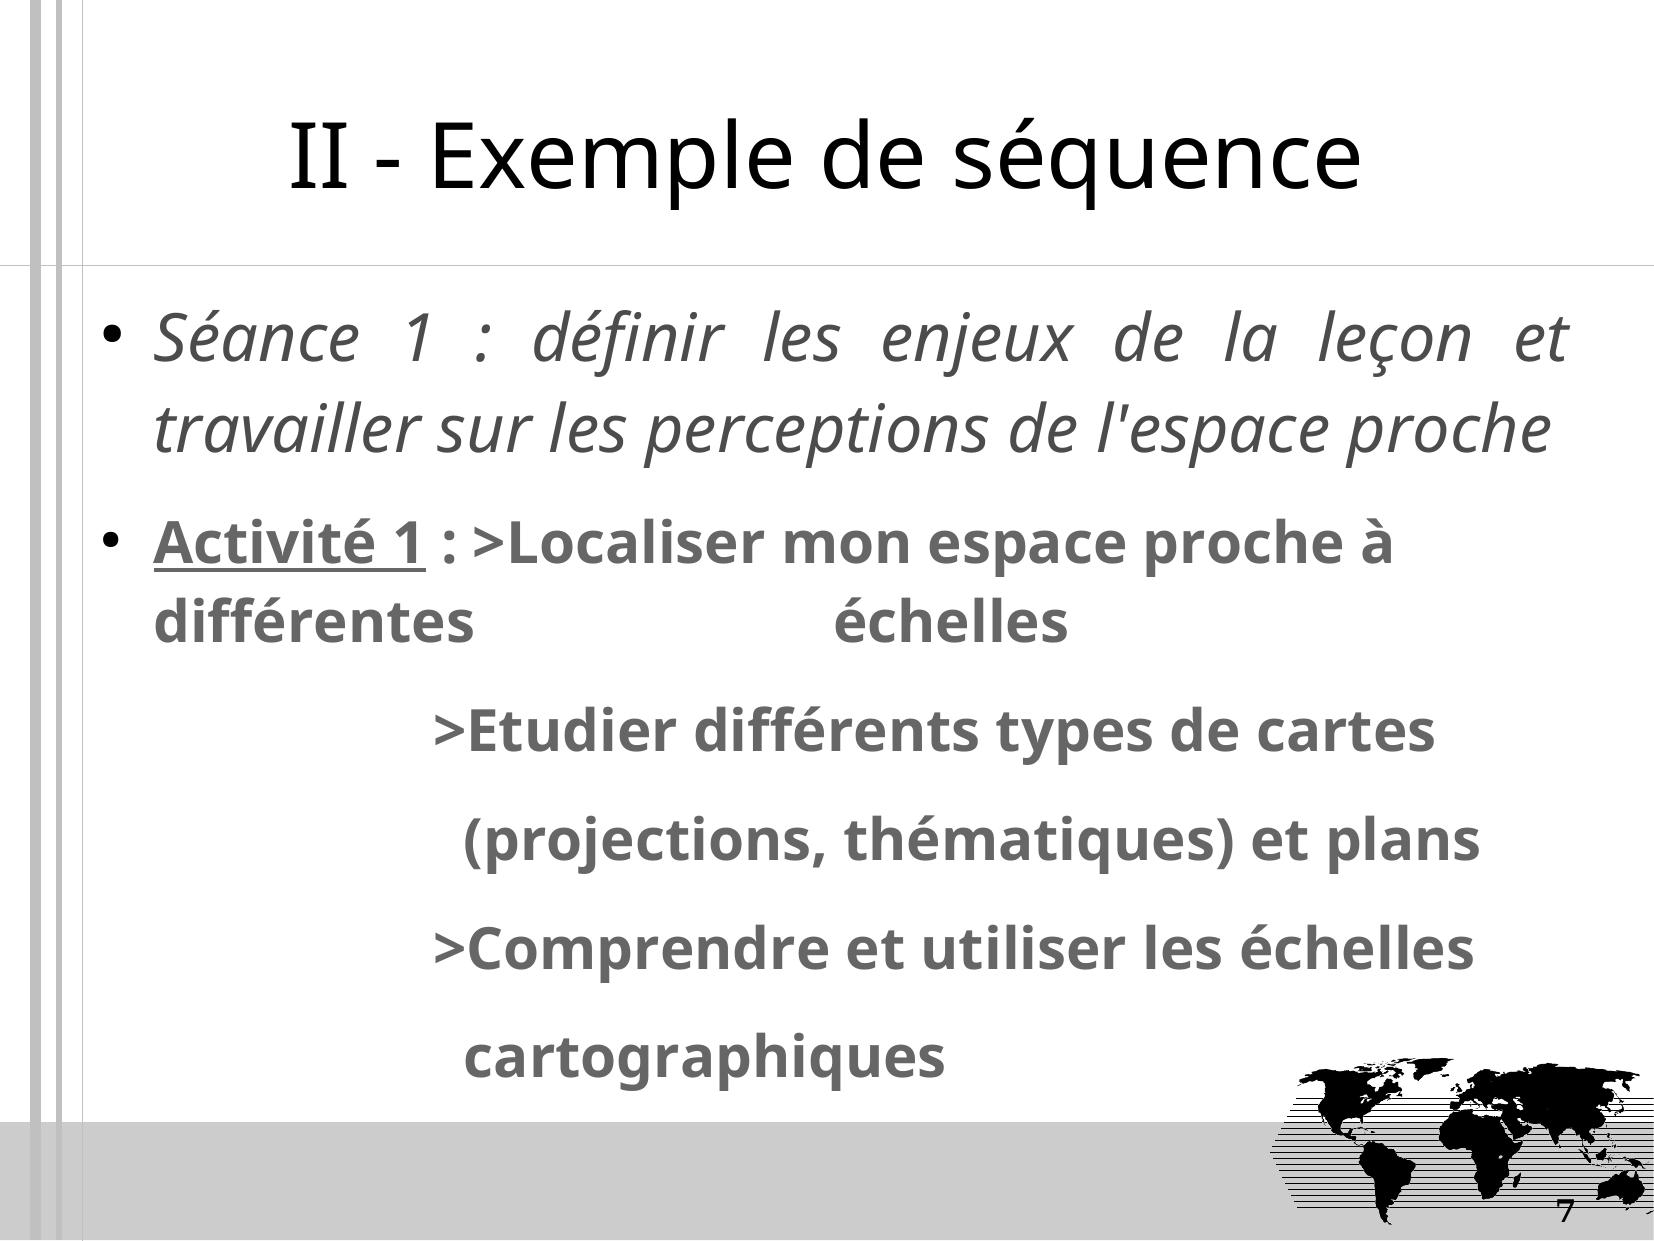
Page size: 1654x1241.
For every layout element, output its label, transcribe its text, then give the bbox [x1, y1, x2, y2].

list Séance 1 : définir les enjeux de la leçon et travailler sur les perceptions de l'espace proche Activité 1 : >Localiser mon espace proche à différentes échelles >Etudier différents types de cartes (projections, thématiques) et plans >Comprendre et utiliser les échelles cartographiques [82, 290, 1571, 1241]
picture [1571, 1054, 1654, 1235]
title II - Exemple de séquence [82, 49, 1571, 257]
